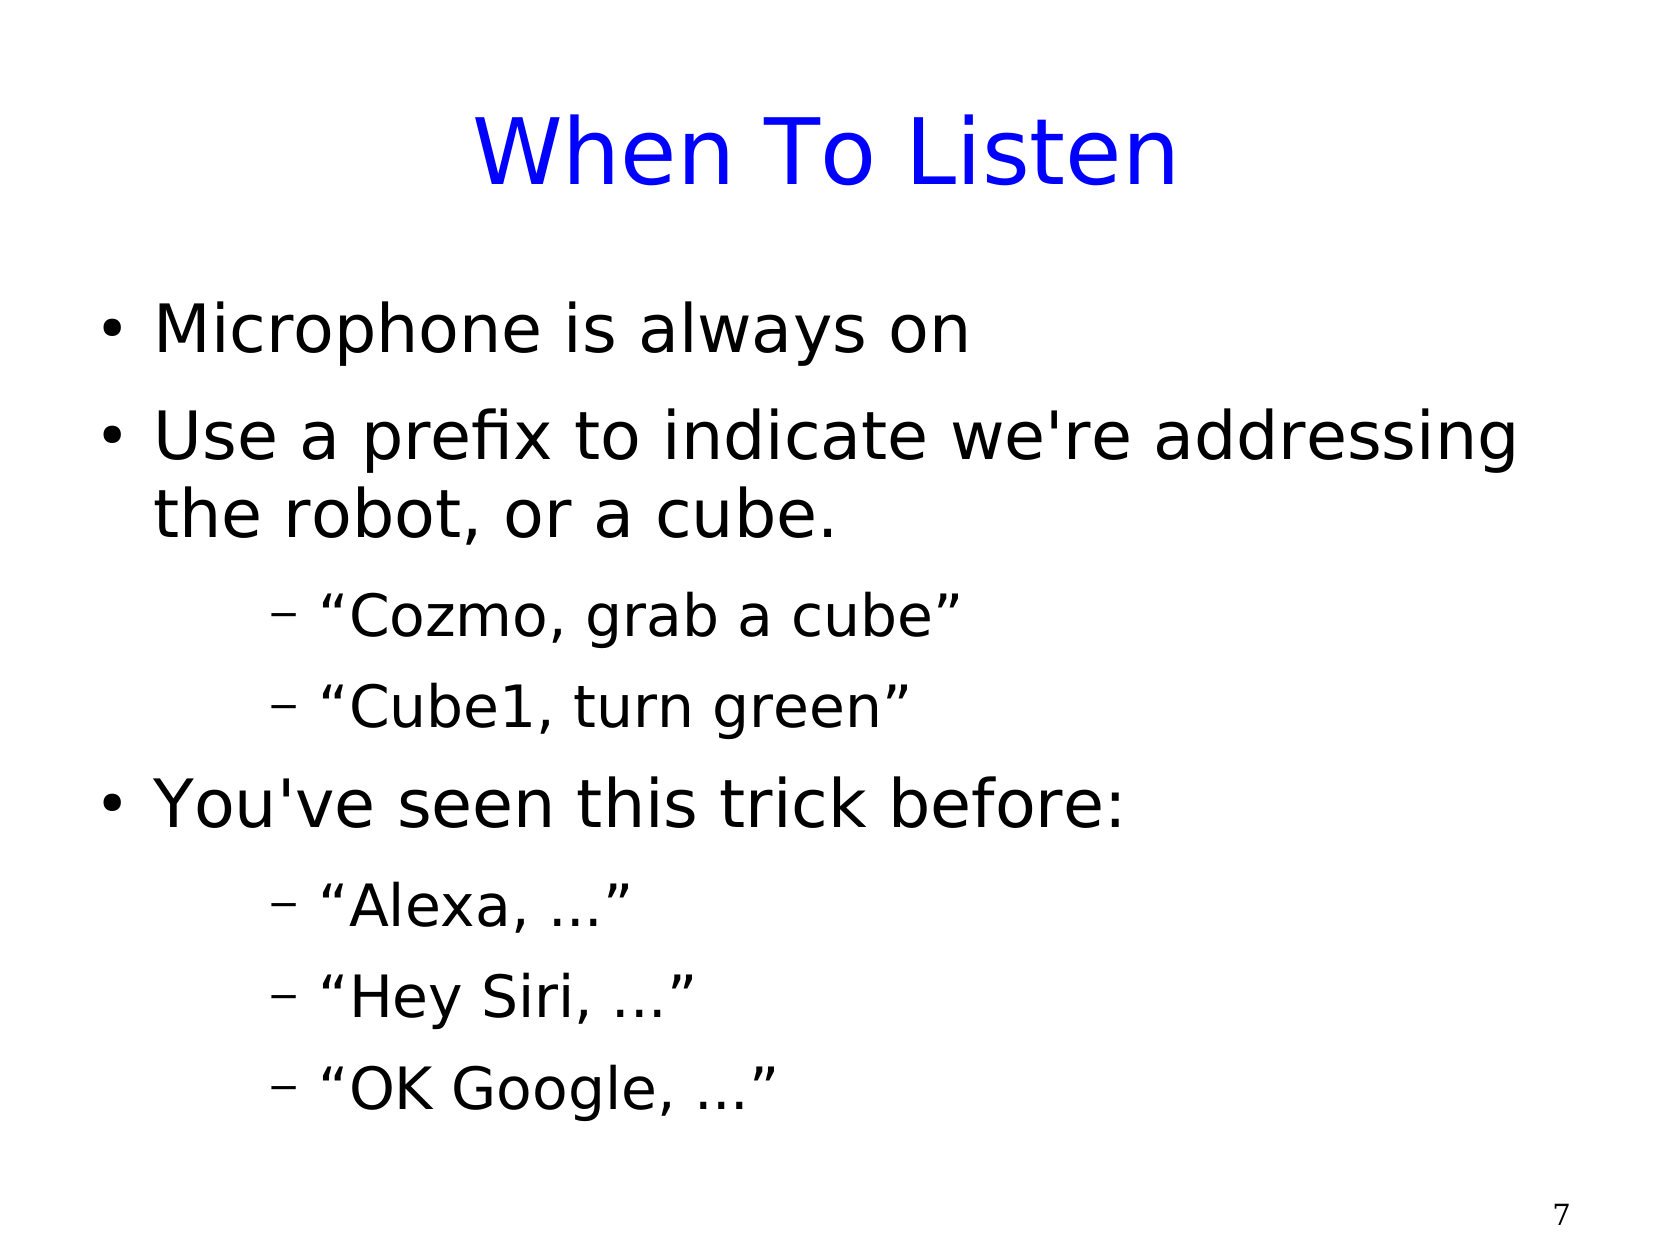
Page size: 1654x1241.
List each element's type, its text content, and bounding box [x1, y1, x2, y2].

list Microphone is always on Use a prefix to indicate we're addressing the robot, or a cube. “Cozmo, grab a cube” “Cube1, turn green” You've seen this trick before: “Alexa, ...” “Hey Siri, ...” “OK Google, ...” [82, 290, 1571, 1124]
title When To Listen [82, 49, 1571, 257]
